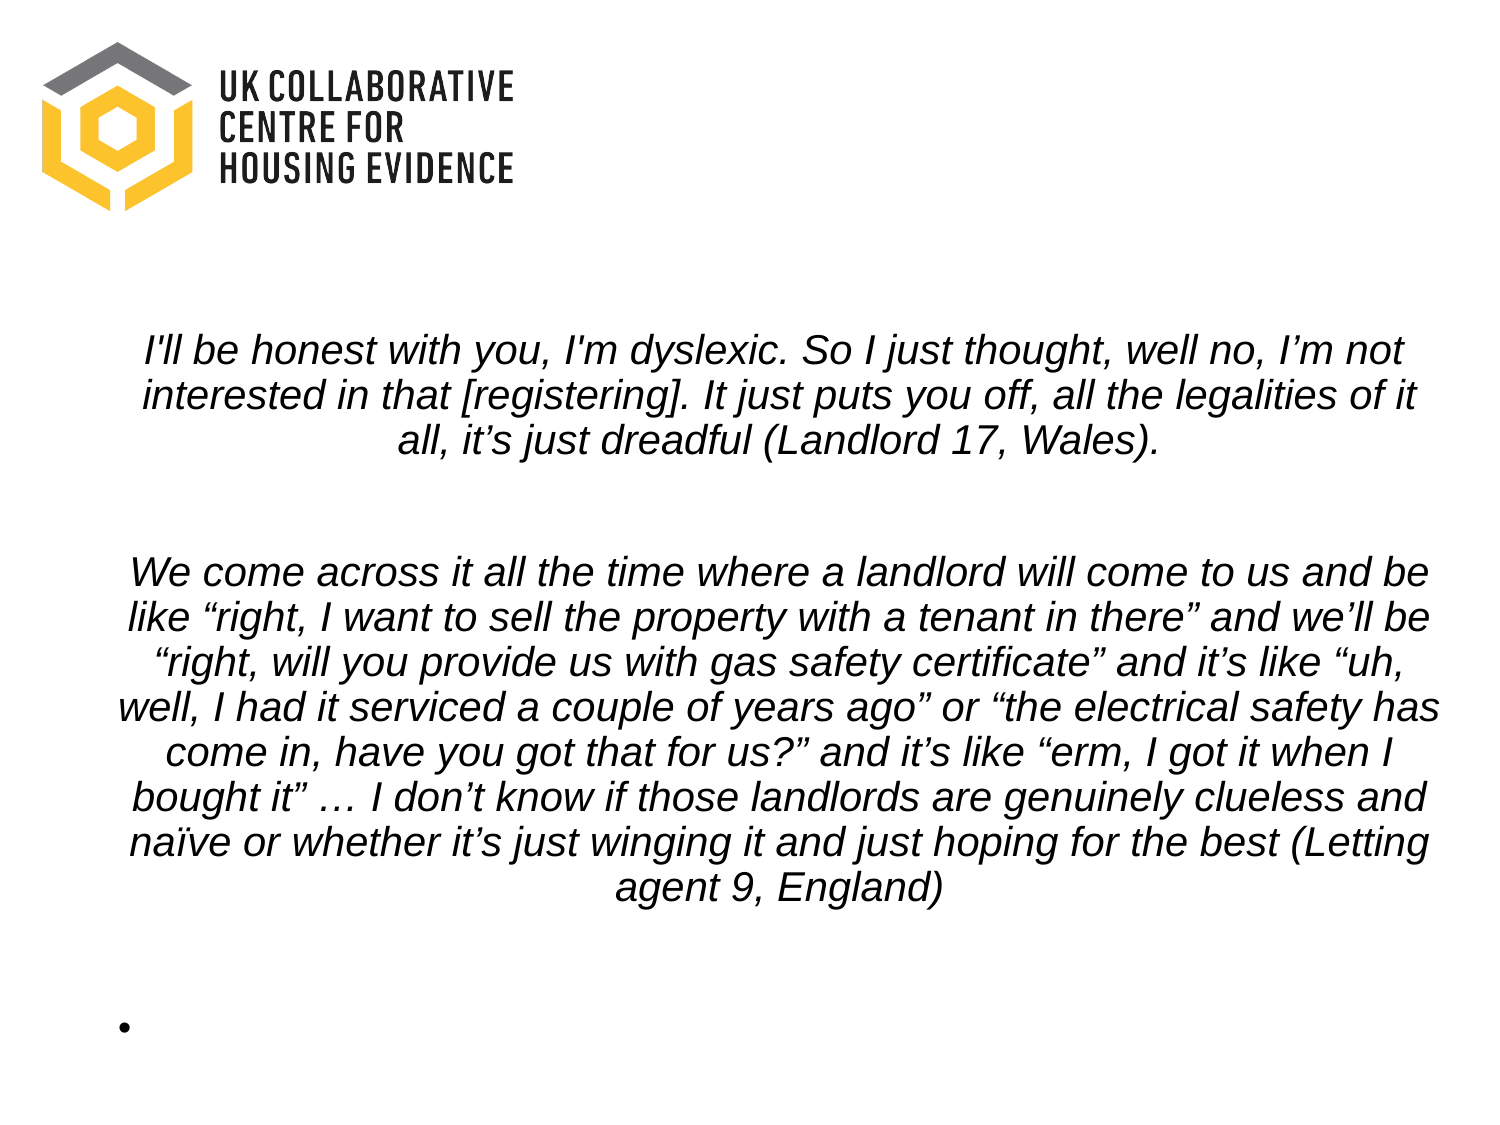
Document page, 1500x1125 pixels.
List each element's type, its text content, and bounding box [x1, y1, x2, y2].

list I'll be honest with you, I'm dyslexic. So I just thought, well no, I’m not interested in that [registering]. It just puts you off, all the legalities of it all, it’s just dreadful (Landlord 17, Wales). We come across it all the time where a landlord will come to us and be like “right, I want to sell the property with a tenant in there” and we’ll be “right, will you provide us with gas safety certificate” and it’s like “uh, well, I had it serviced a couple of years ago” or “the electrical safety has come in, have you got that for us?” and it’s like “erm, I got it when I bought it” … I don’t know if those landlords are genuinely clueless and naïve or whether it’s just winging it and just hoping for the best (Letting agent 9, England) [103, 164, 1468, 1031]
